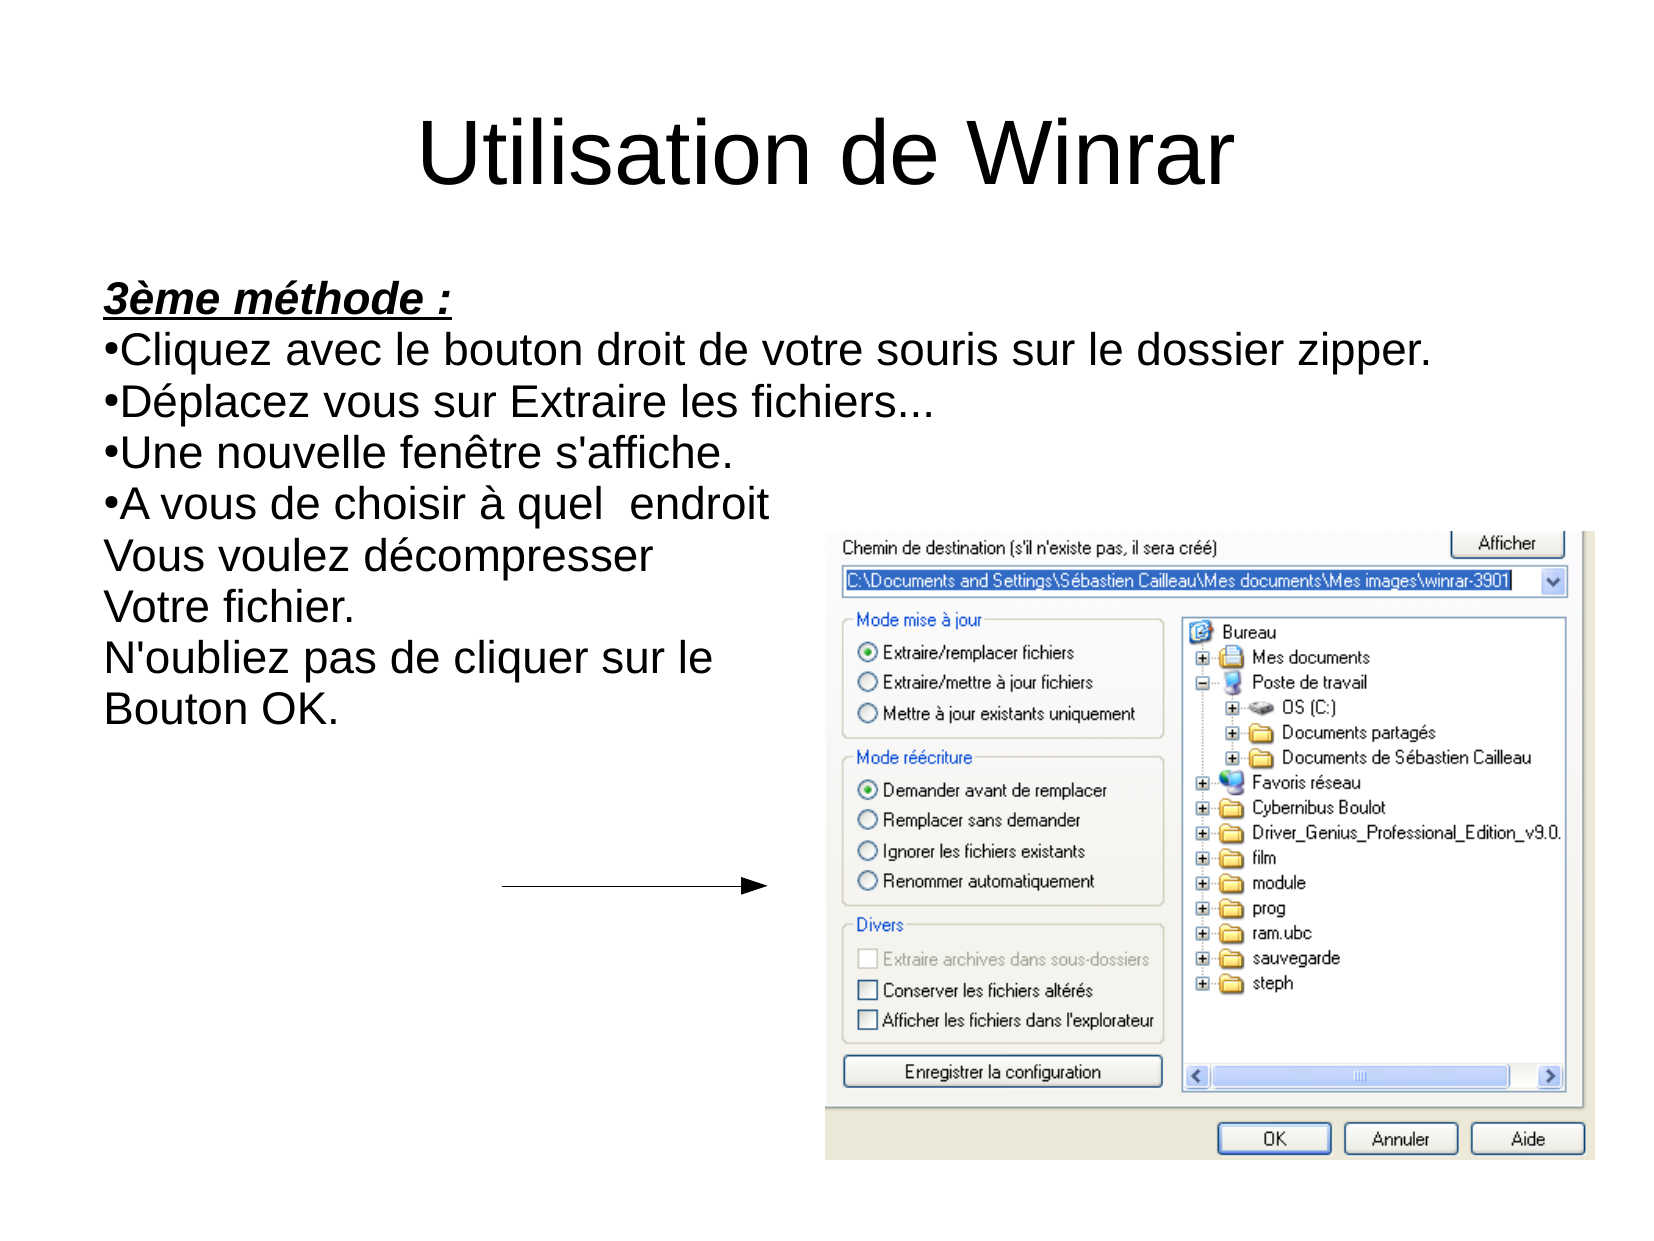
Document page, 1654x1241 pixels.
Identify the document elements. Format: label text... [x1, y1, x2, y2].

title Utilisation de Winrar [82, 56, 1571, 250]
text_box 3ème méthode : Cliquez avec le bouton droit de votre souris sur le dossier zipper. Déplacez vous sur Extraire les fichiers... Une nouvelle fenêtre s'affiche. A vous de choisir à quel endroit Vous voulez décompresser Votre fichier. N'oubliez pas de cliquer sur le Bouton OK. [88, 265, 1565, 844]
picture [825, 531, 1595, 1160]
